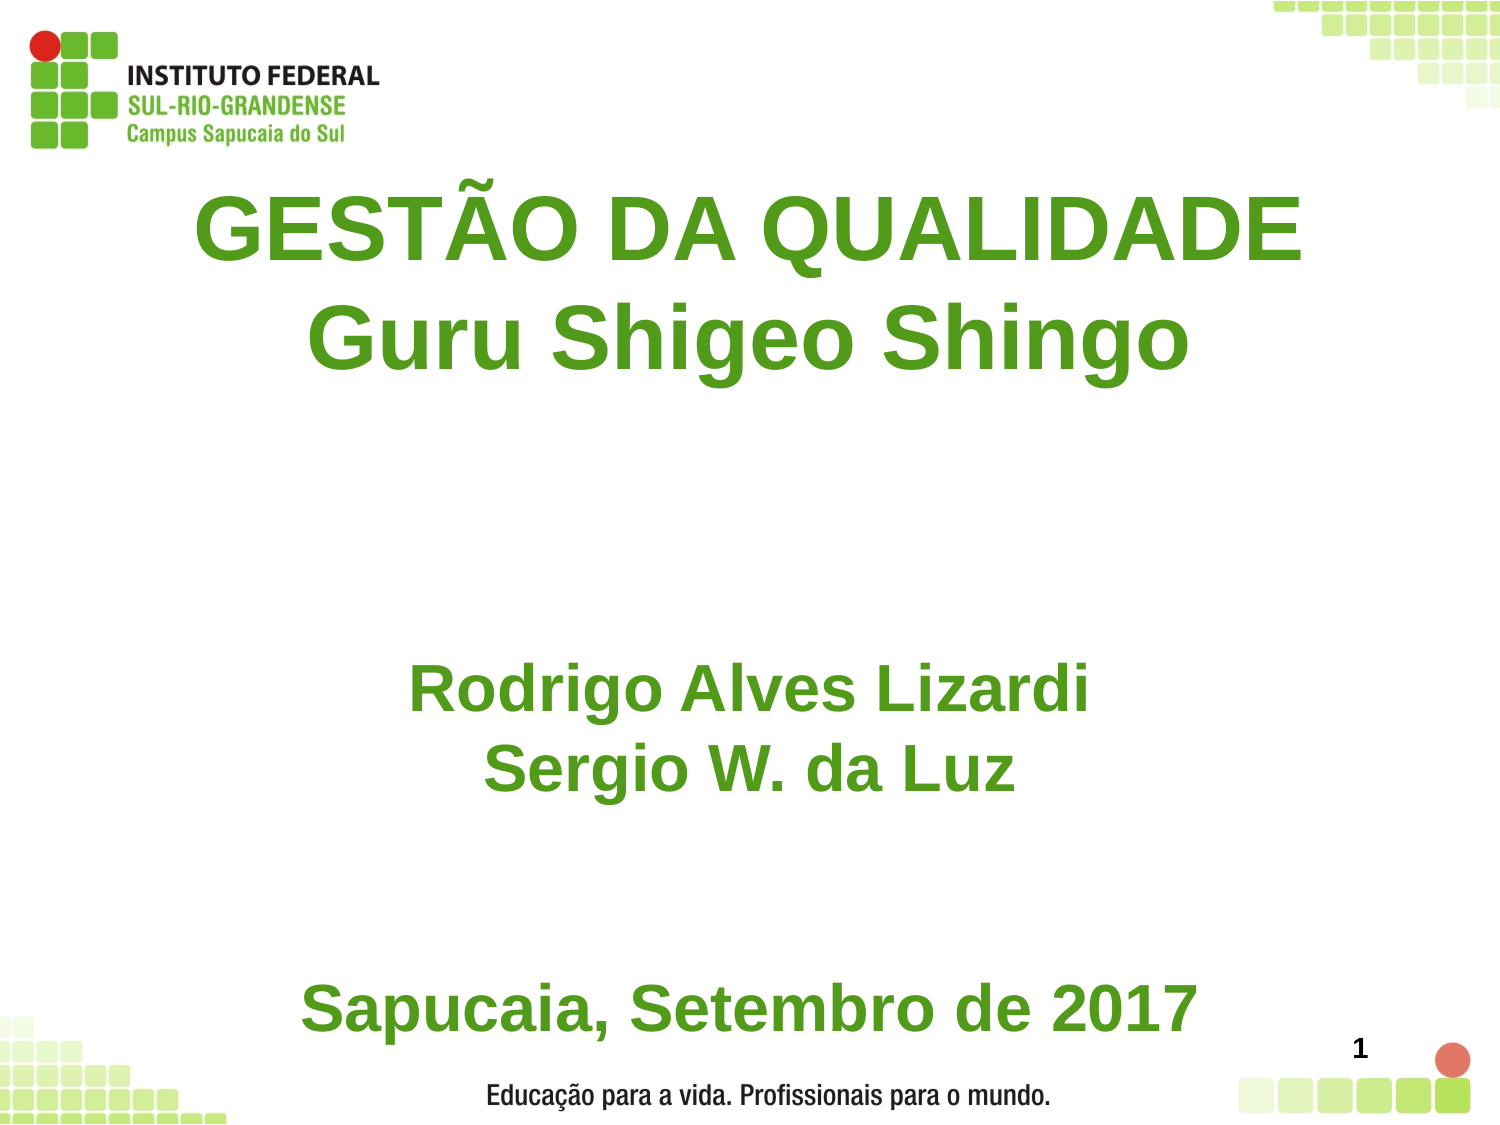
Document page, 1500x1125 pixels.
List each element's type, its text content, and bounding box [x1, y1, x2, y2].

subtitle Rodrigo Alves Lizardi Sergio W. da Luz Sapucaia, Setembro de 2017 [225, 637, 1275, 1047]
title GESTÃO DA QUALIDADE Guru Shigeo Shingo [112, 160, 1388, 402]
